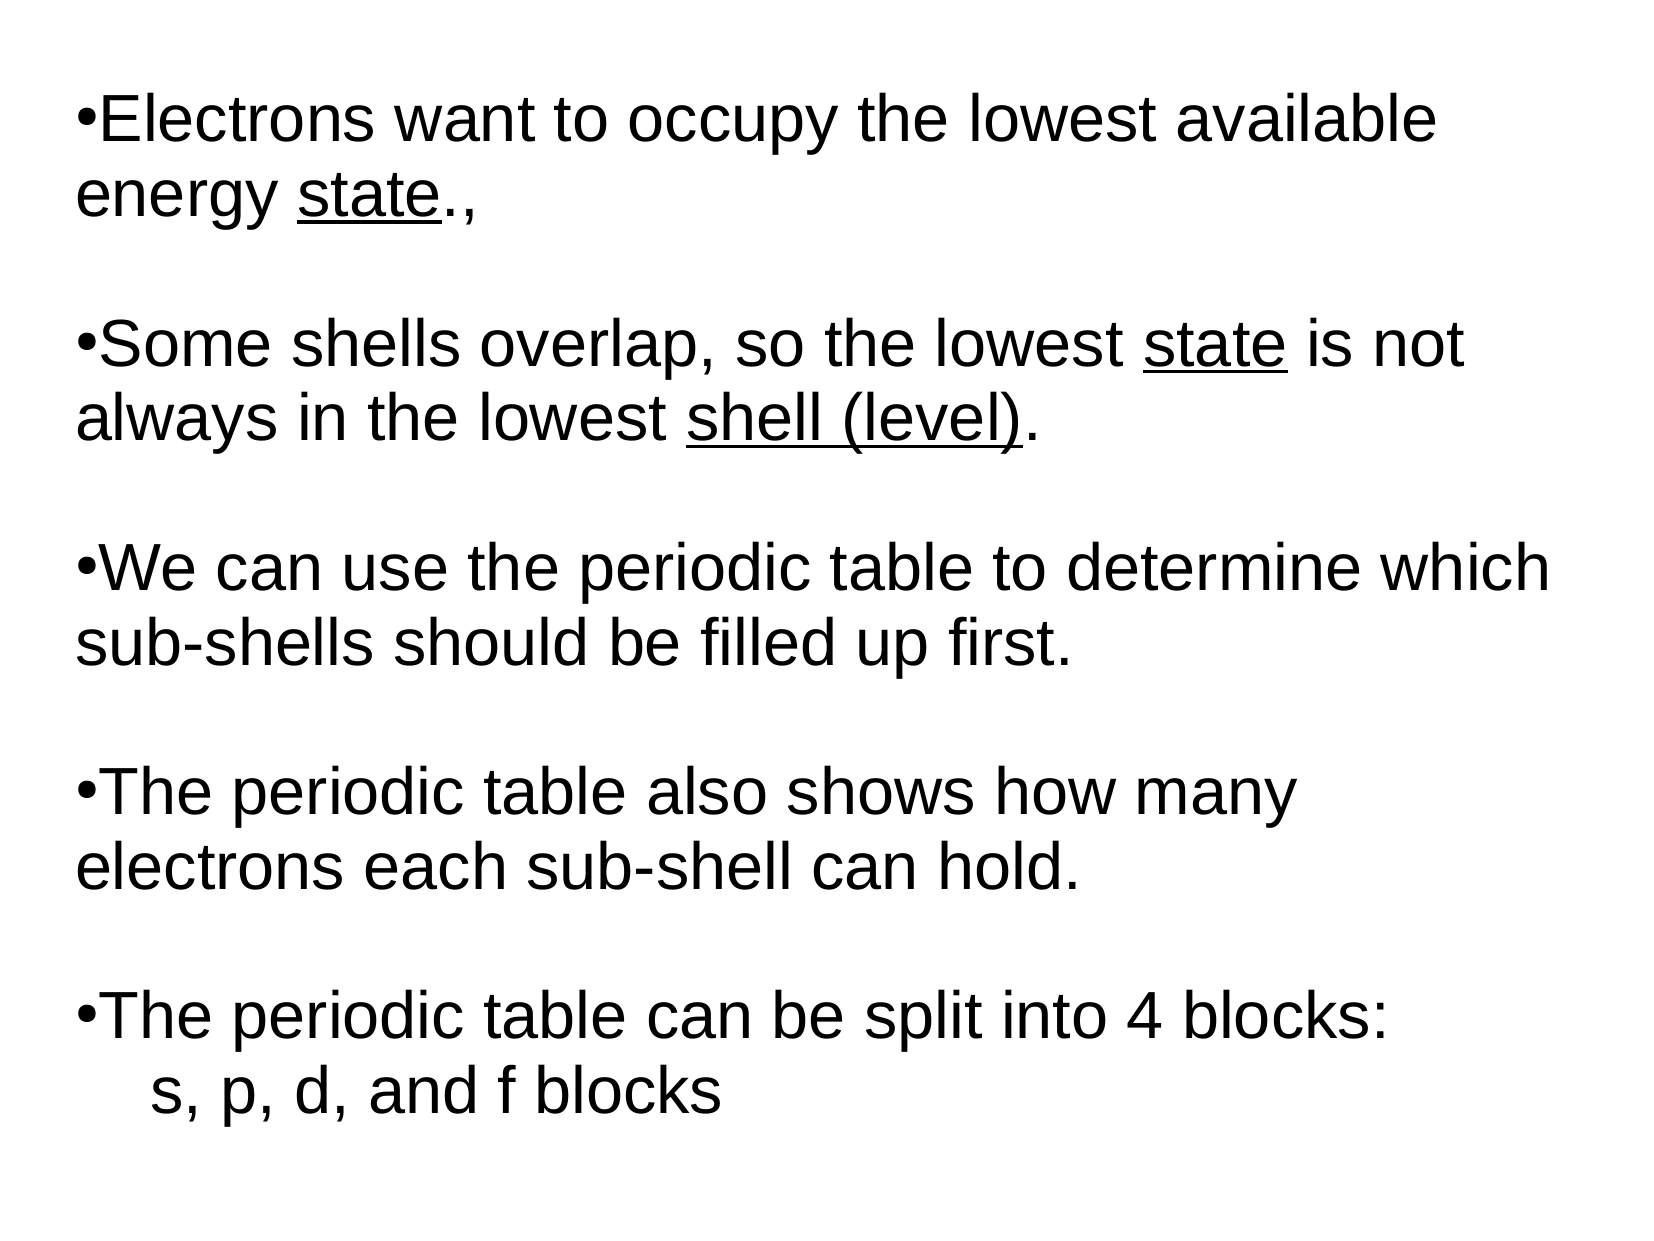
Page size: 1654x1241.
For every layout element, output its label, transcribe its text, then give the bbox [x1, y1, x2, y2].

subtitle Electrons want to occupy the lowest available energy state., Some shells overlap, so the lowest state is not always in the lowest shell (level). We can use the periodic table to determine which sub-shells should be filled up first. The periodic table also shows how many electrons each sub-shell can hold. The periodic table can be split into 4 blocks: s, p, d, and f blocks [75, 75, 1564, 1135]
